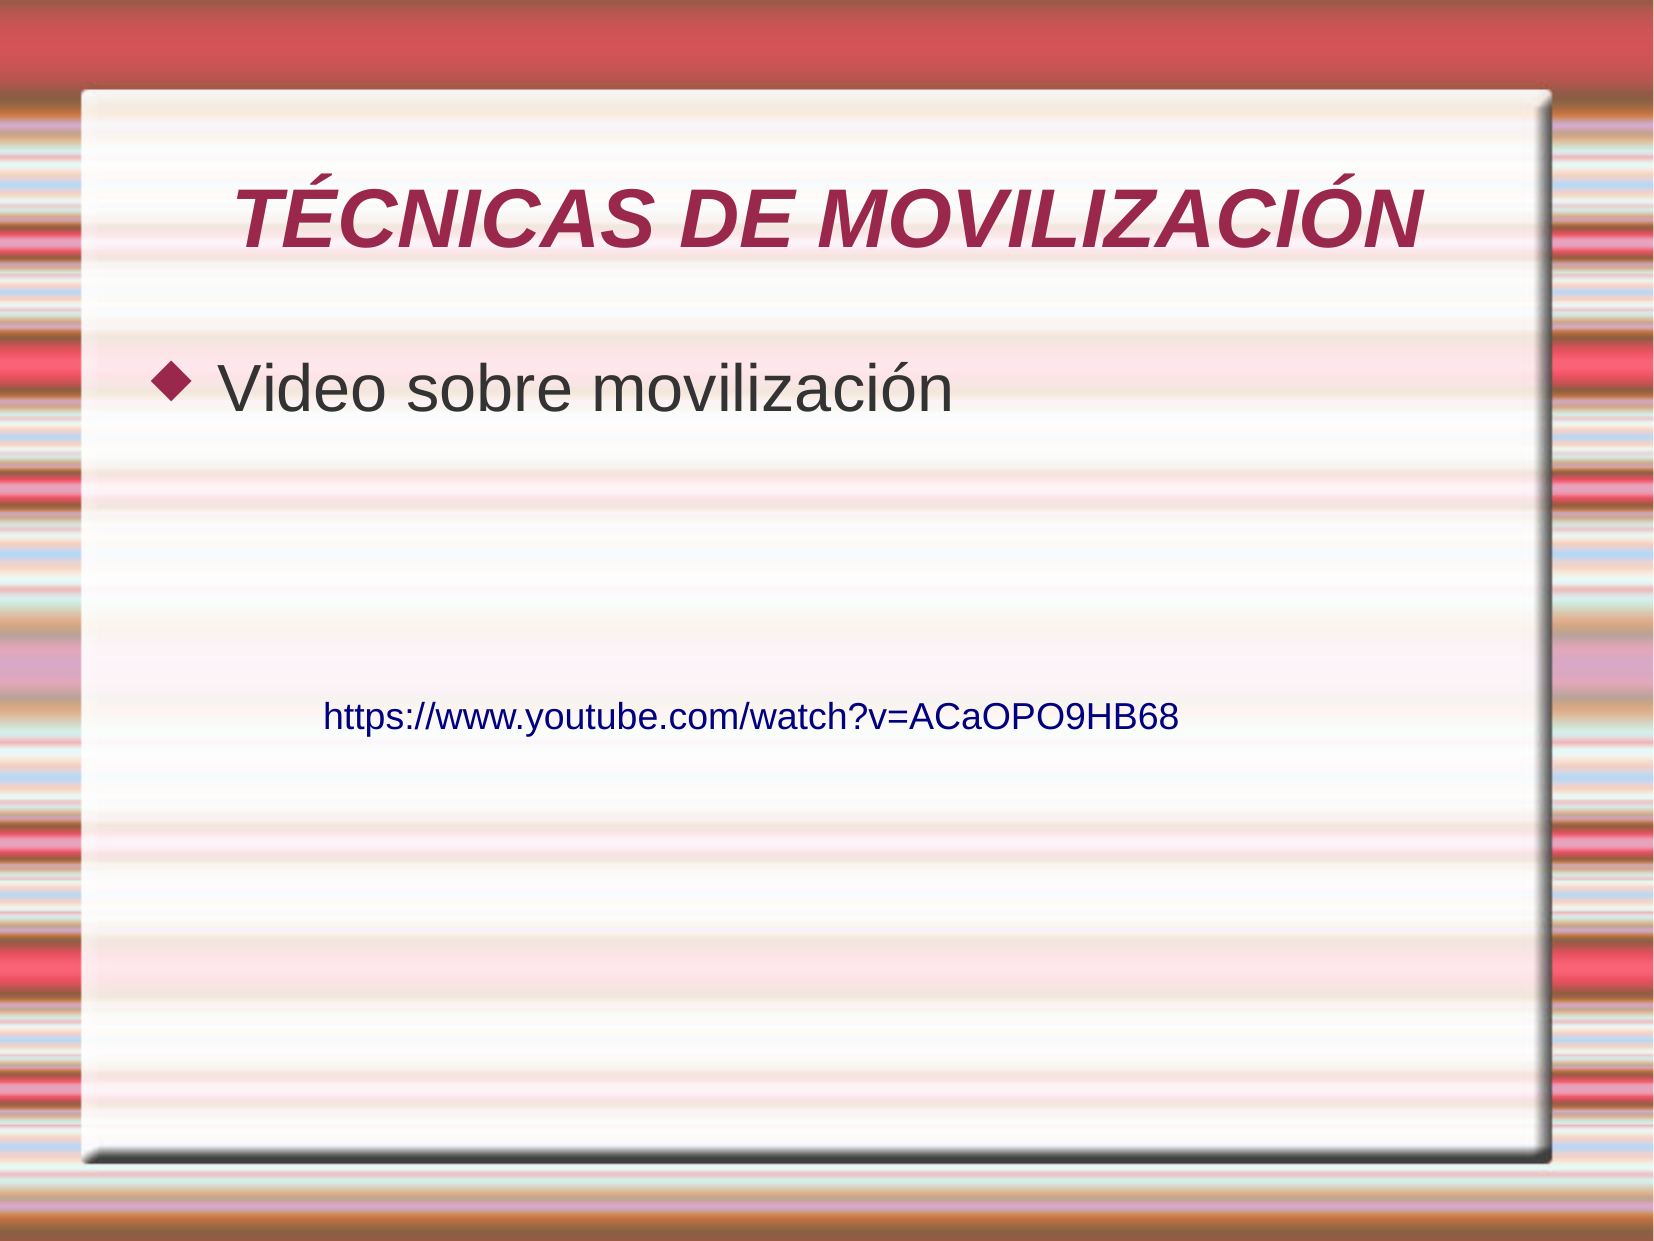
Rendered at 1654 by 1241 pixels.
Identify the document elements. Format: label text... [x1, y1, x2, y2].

text_box https://www.youtube.com/watch?v=ACaOPO9HB68 [308, 688, 1373, 760]
picture [0, 0, 1654, 1241]
title TÉCNICAS DE MOVILIZACIÓN [121, 114, 1534, 322]
list Video sobre movilización [134, 350, 1516, 1132]
